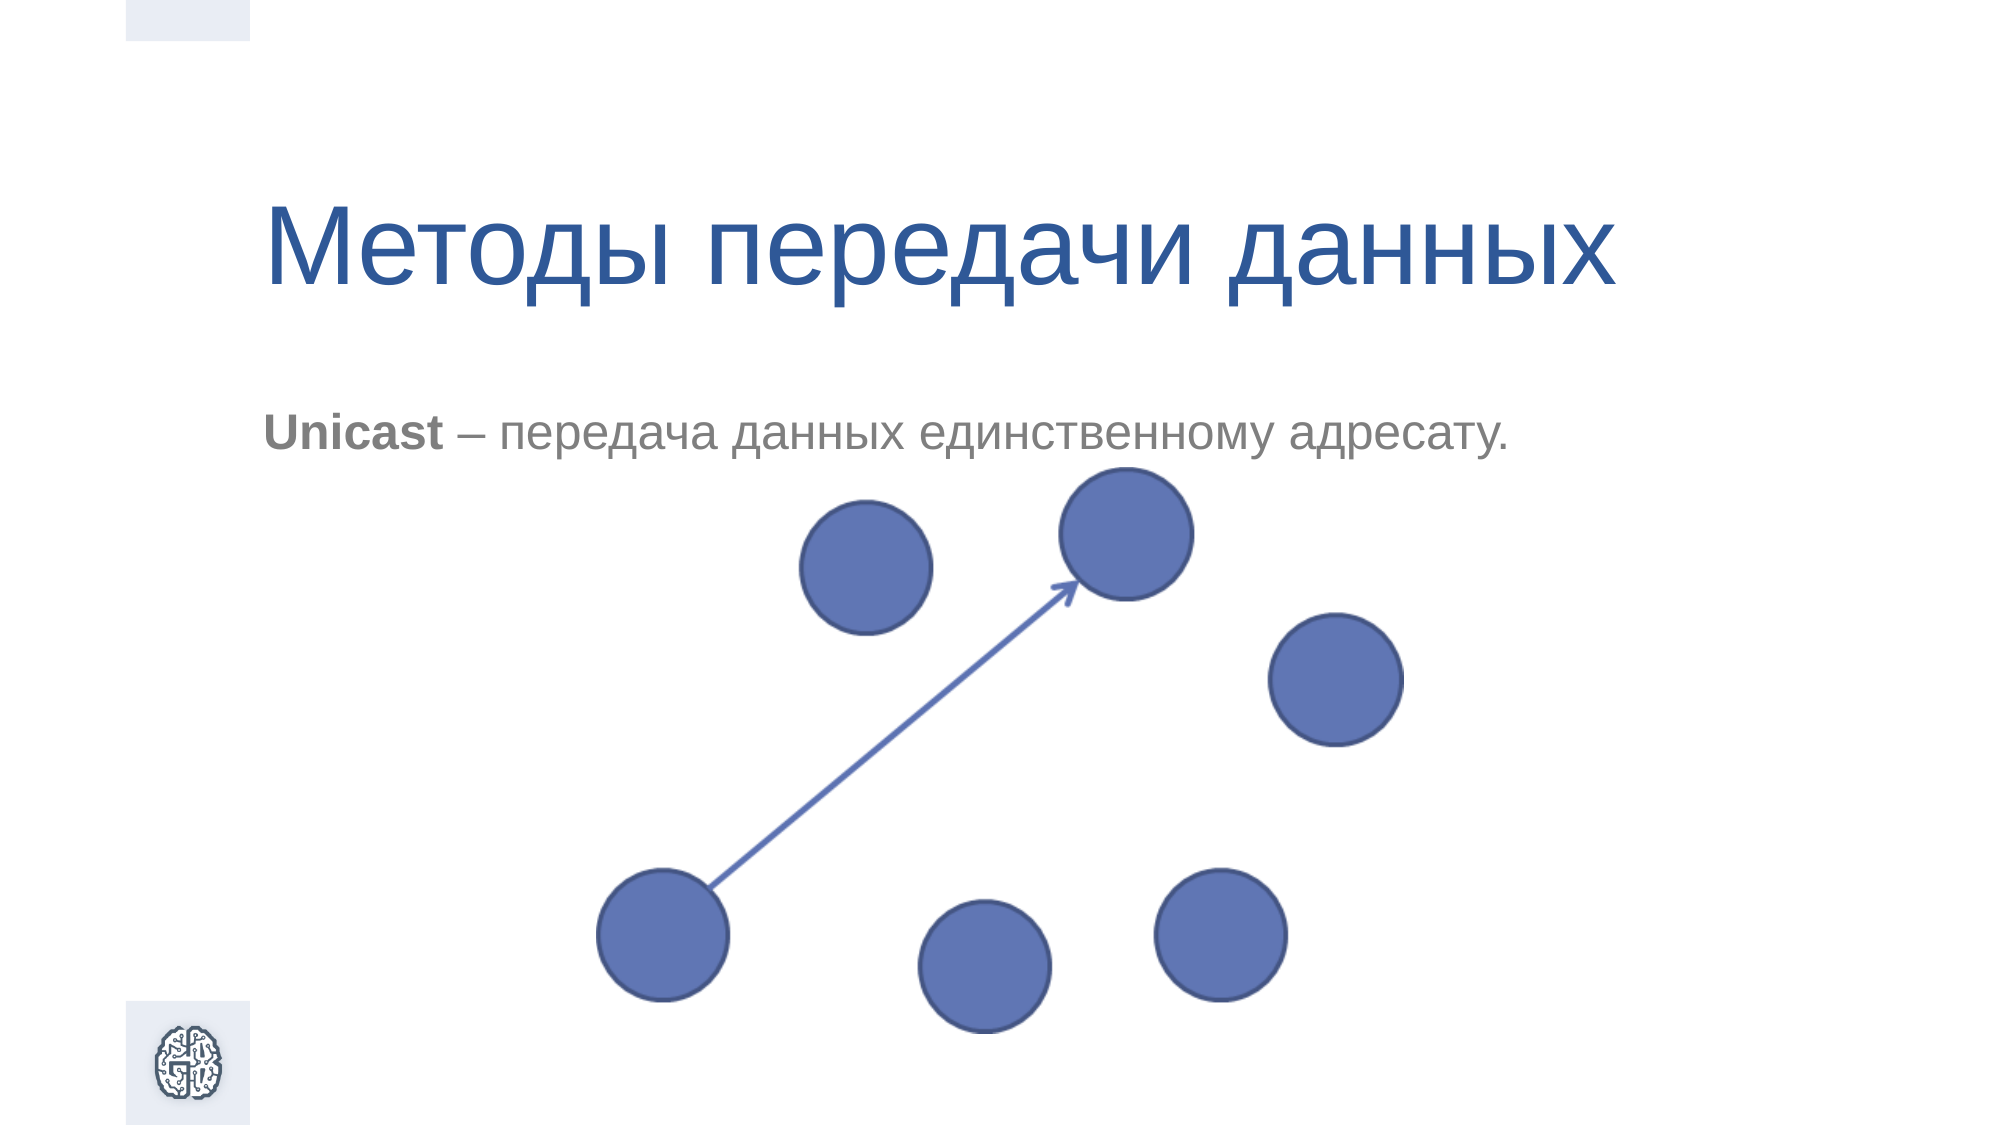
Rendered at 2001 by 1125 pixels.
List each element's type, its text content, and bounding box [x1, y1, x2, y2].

picture [596, 467, 1404, 1034]
list Unicast – передача данных единственному адресату. [248, 348, 1752, 568]
title Методы передачи данных [248, 124, 1752, 348]
picture [144, 1016, 232, 1110]
